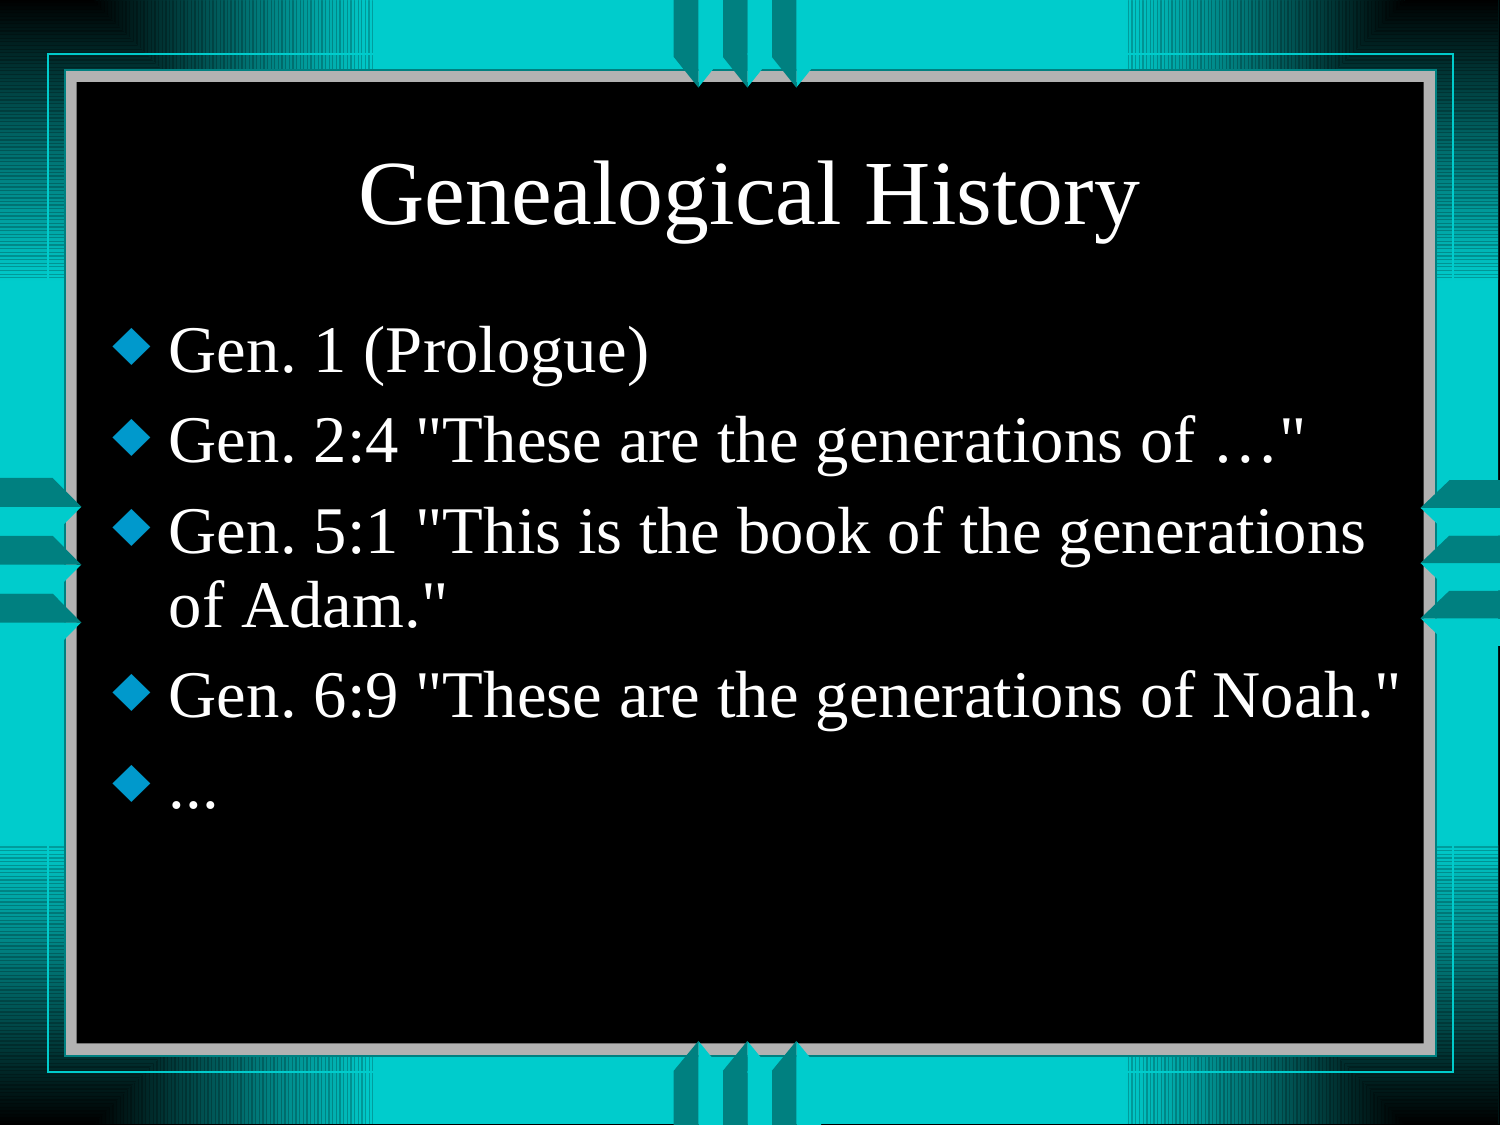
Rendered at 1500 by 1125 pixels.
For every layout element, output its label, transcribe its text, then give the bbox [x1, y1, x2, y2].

title Genealogical History [112, 99, 1388, 288]
list Gen. 1 (Prologue) Gen. 2:4 "These are the generations of …" Gen. 5:1 "This is the book of the generations of Adam." Gen. 6:9 "These are the generations of Noah." ... [112, 312, 1426, 988]
